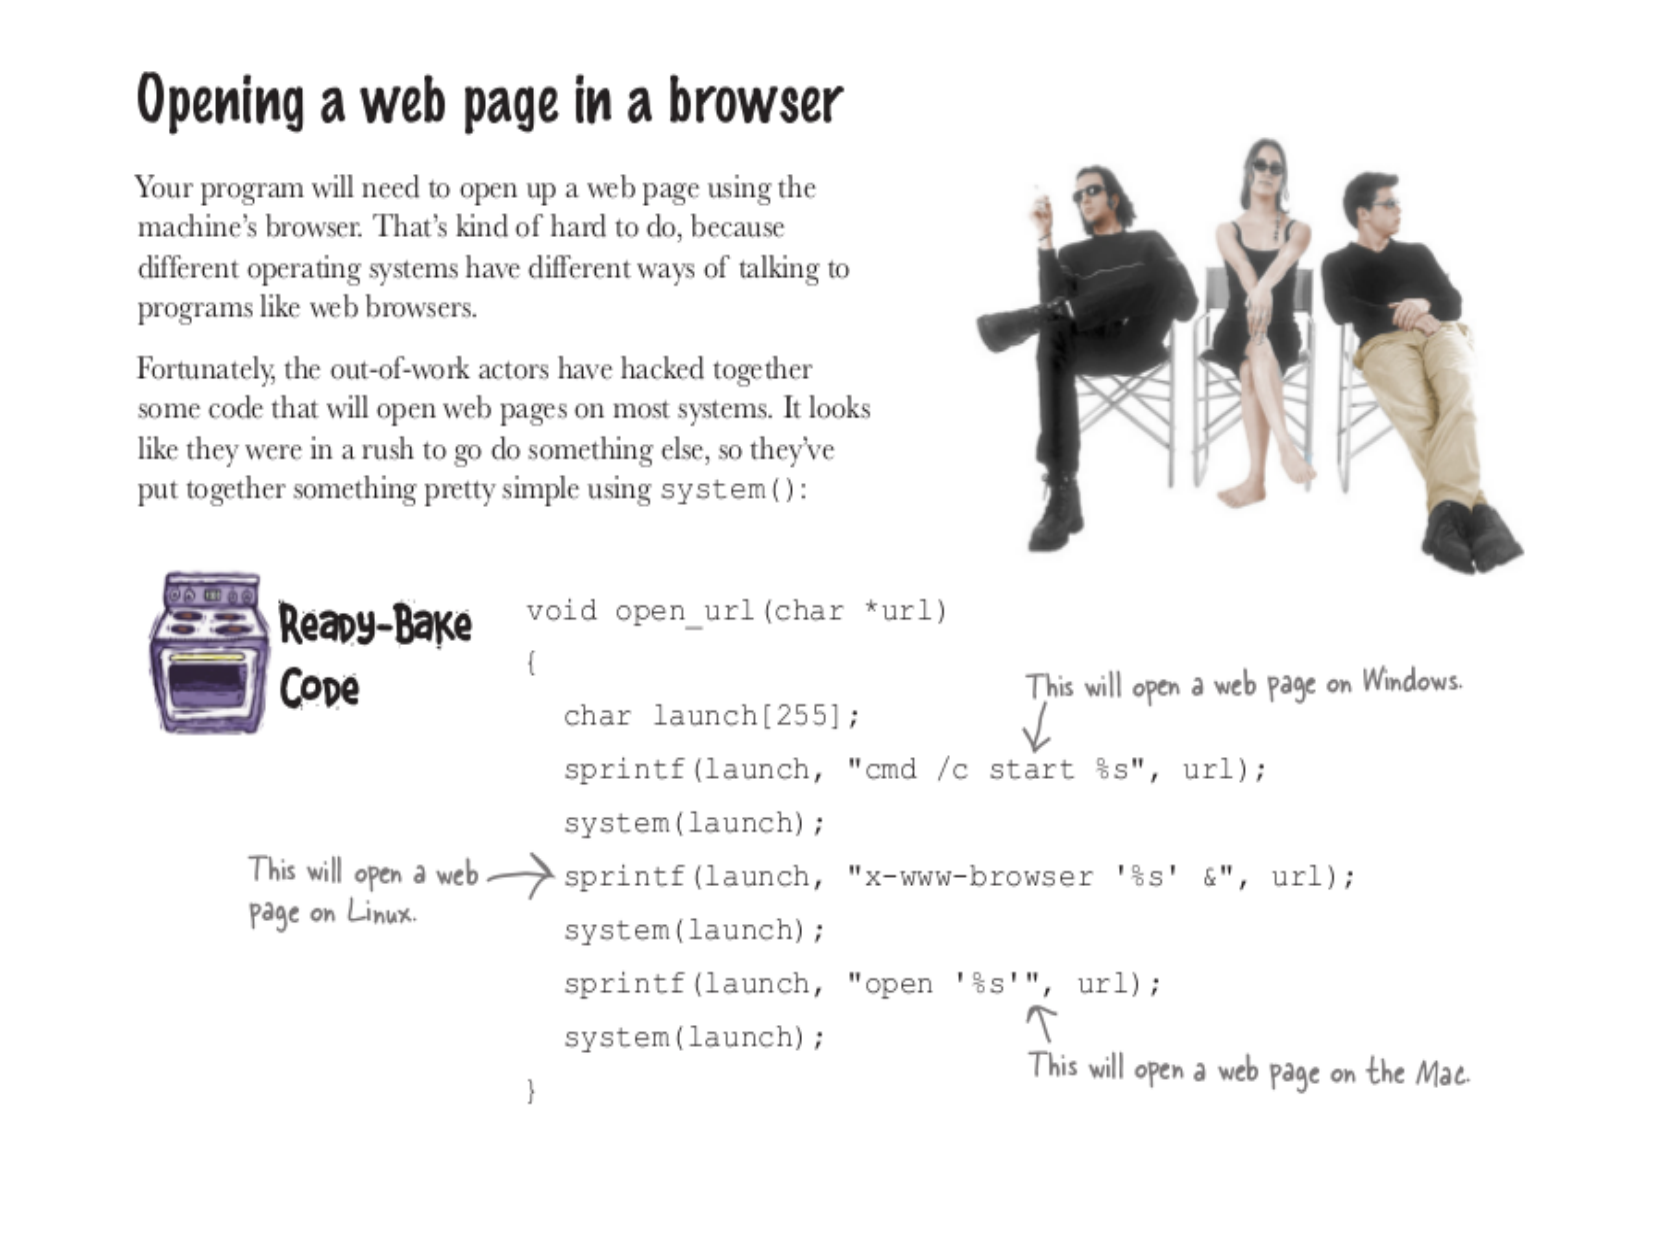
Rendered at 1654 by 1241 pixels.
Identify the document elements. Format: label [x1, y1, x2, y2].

picture [70, 35, 1595, 1158]
